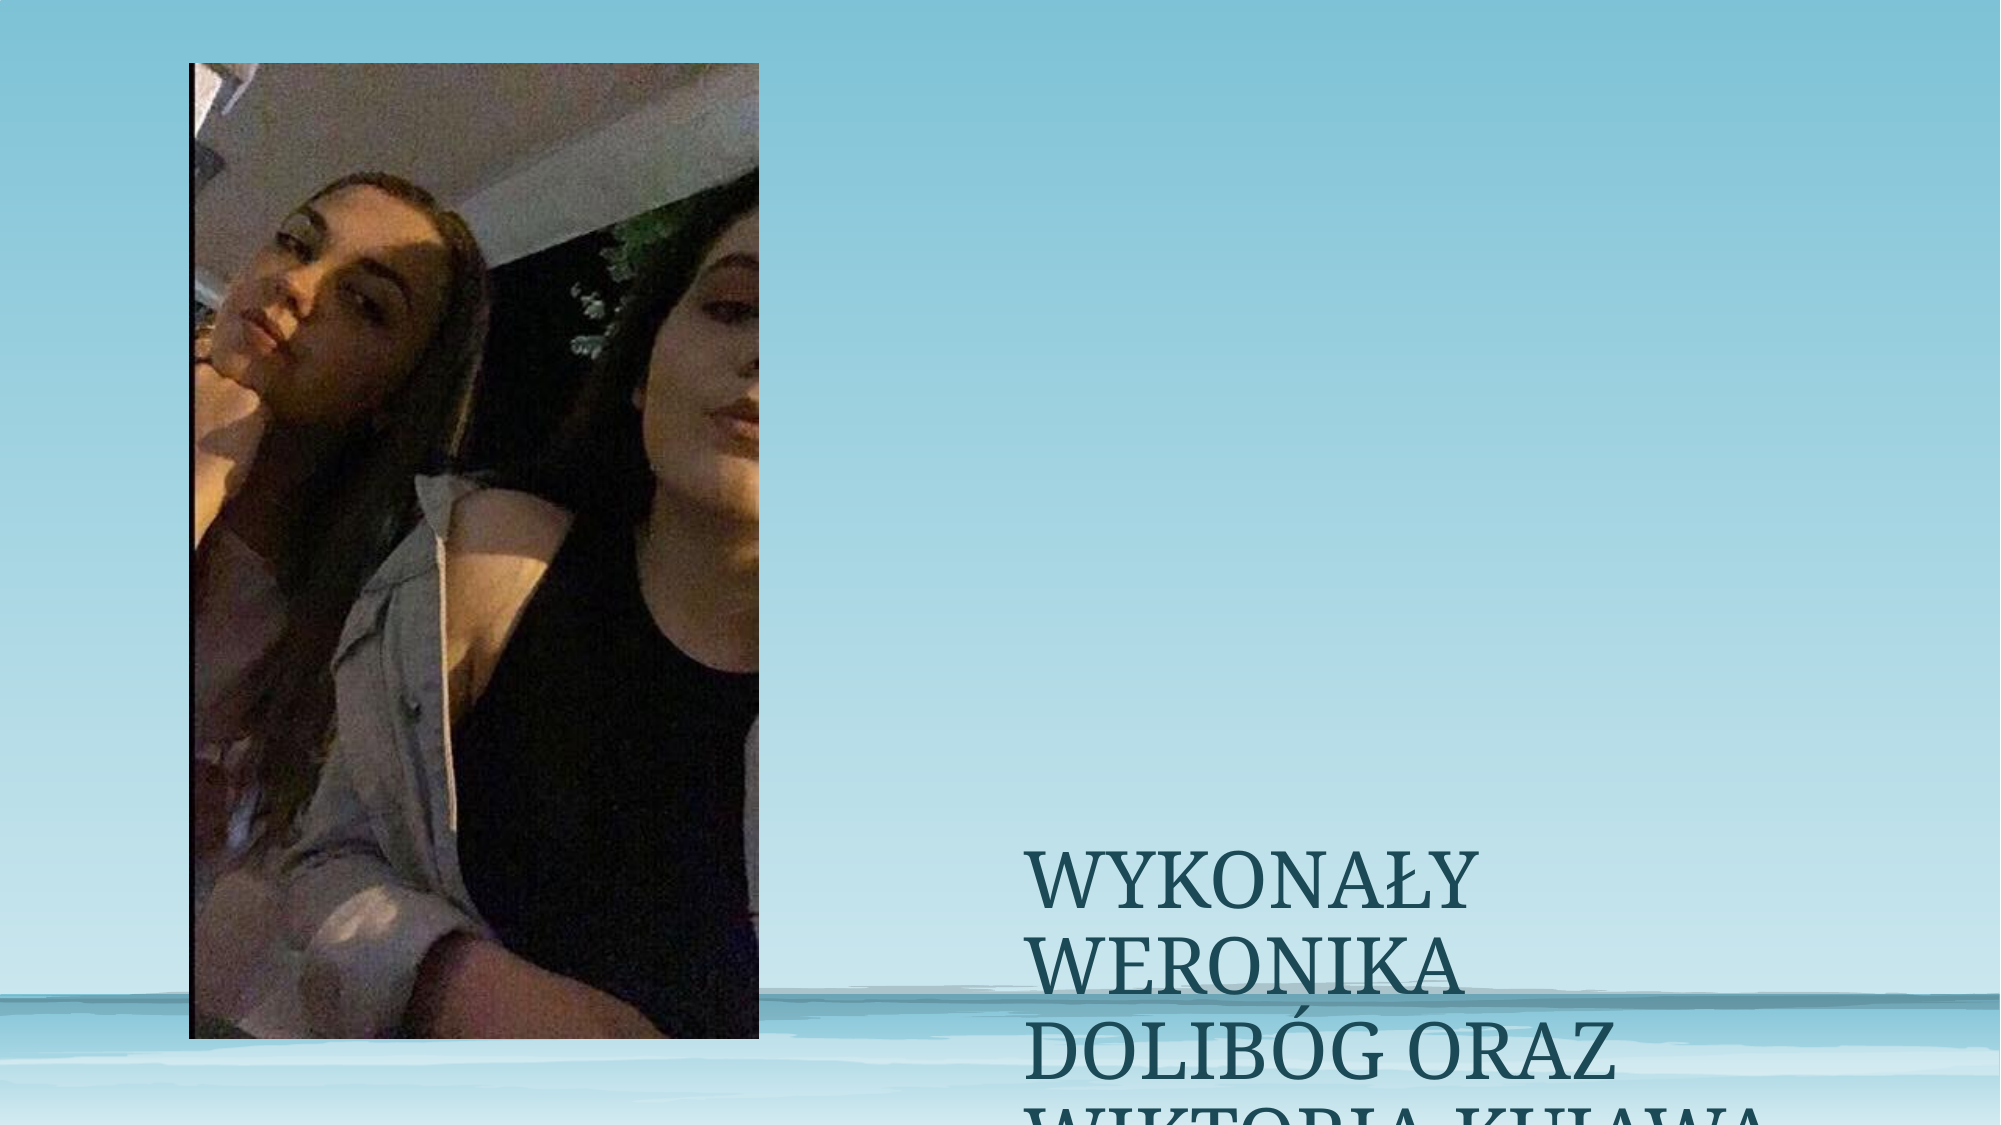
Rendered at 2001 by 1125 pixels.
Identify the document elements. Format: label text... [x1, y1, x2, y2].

picture [1042, 1026, 1067, 1075]
picture [1418, 1026, 1450, 1076]
picture [1482, 1026, 1499, 1050]
picture [1236, 1026, 1253, 1047]
picture [1282, 1026, 1314, 1076]
picture [1093, 1026, 1125, 1076]
picture [1533, 1030, 1550, 1056]
title WYKONAŁY WERONIKA DOLIBÓG ORAZ WIKTORIA KUJAWA Z KLASY 3TGA [1008, 833, 1816, 1012]
picture [1496, 1026, 1539, 1076]
picture [1236, 1051, 1255, 1075]
picture [0, 63, 2000, 1103]
